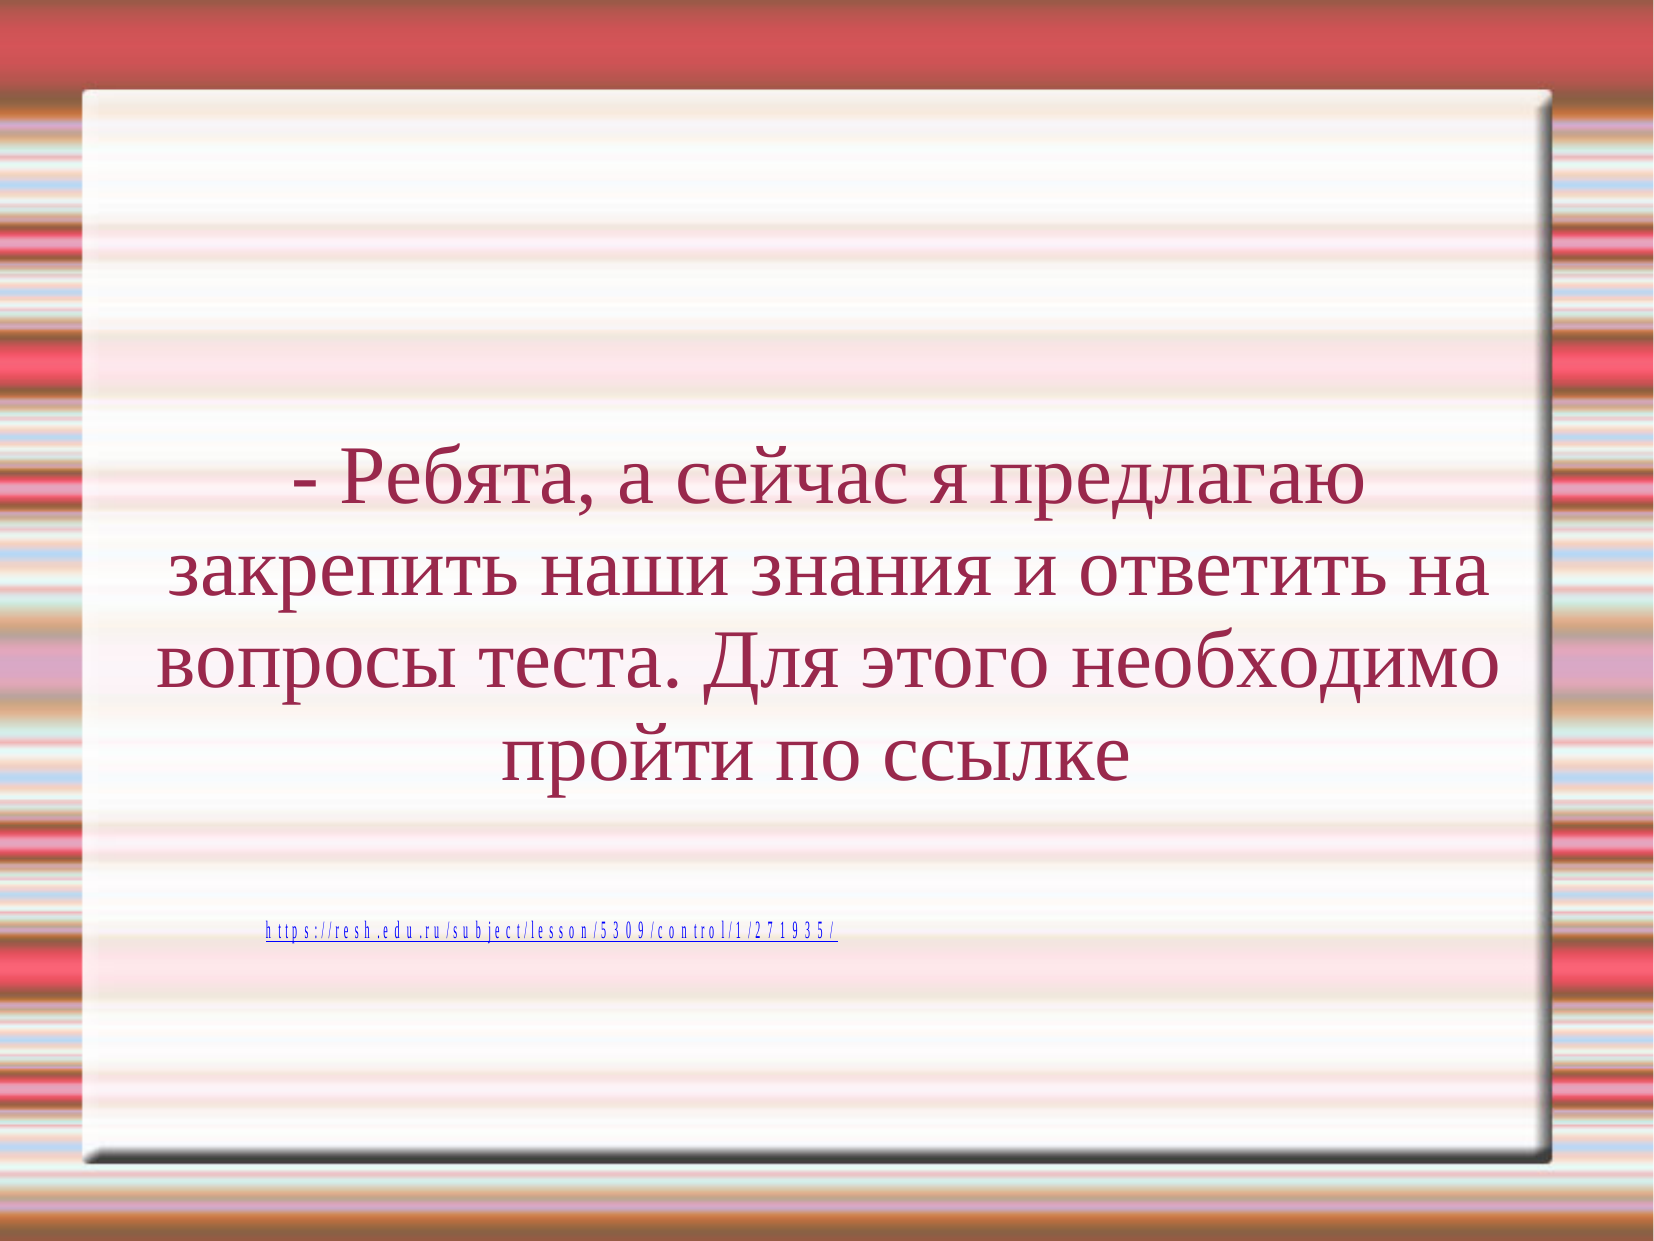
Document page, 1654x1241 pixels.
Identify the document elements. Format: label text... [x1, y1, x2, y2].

picture [0, 0, 1654, 1241]
subtitle - Ребята, а сейчас я предлагаю закрепить наши знания и ответить на вопросы теста. Для этого необходимо пройти по ссылке [123, 104, 1536, 1123]
